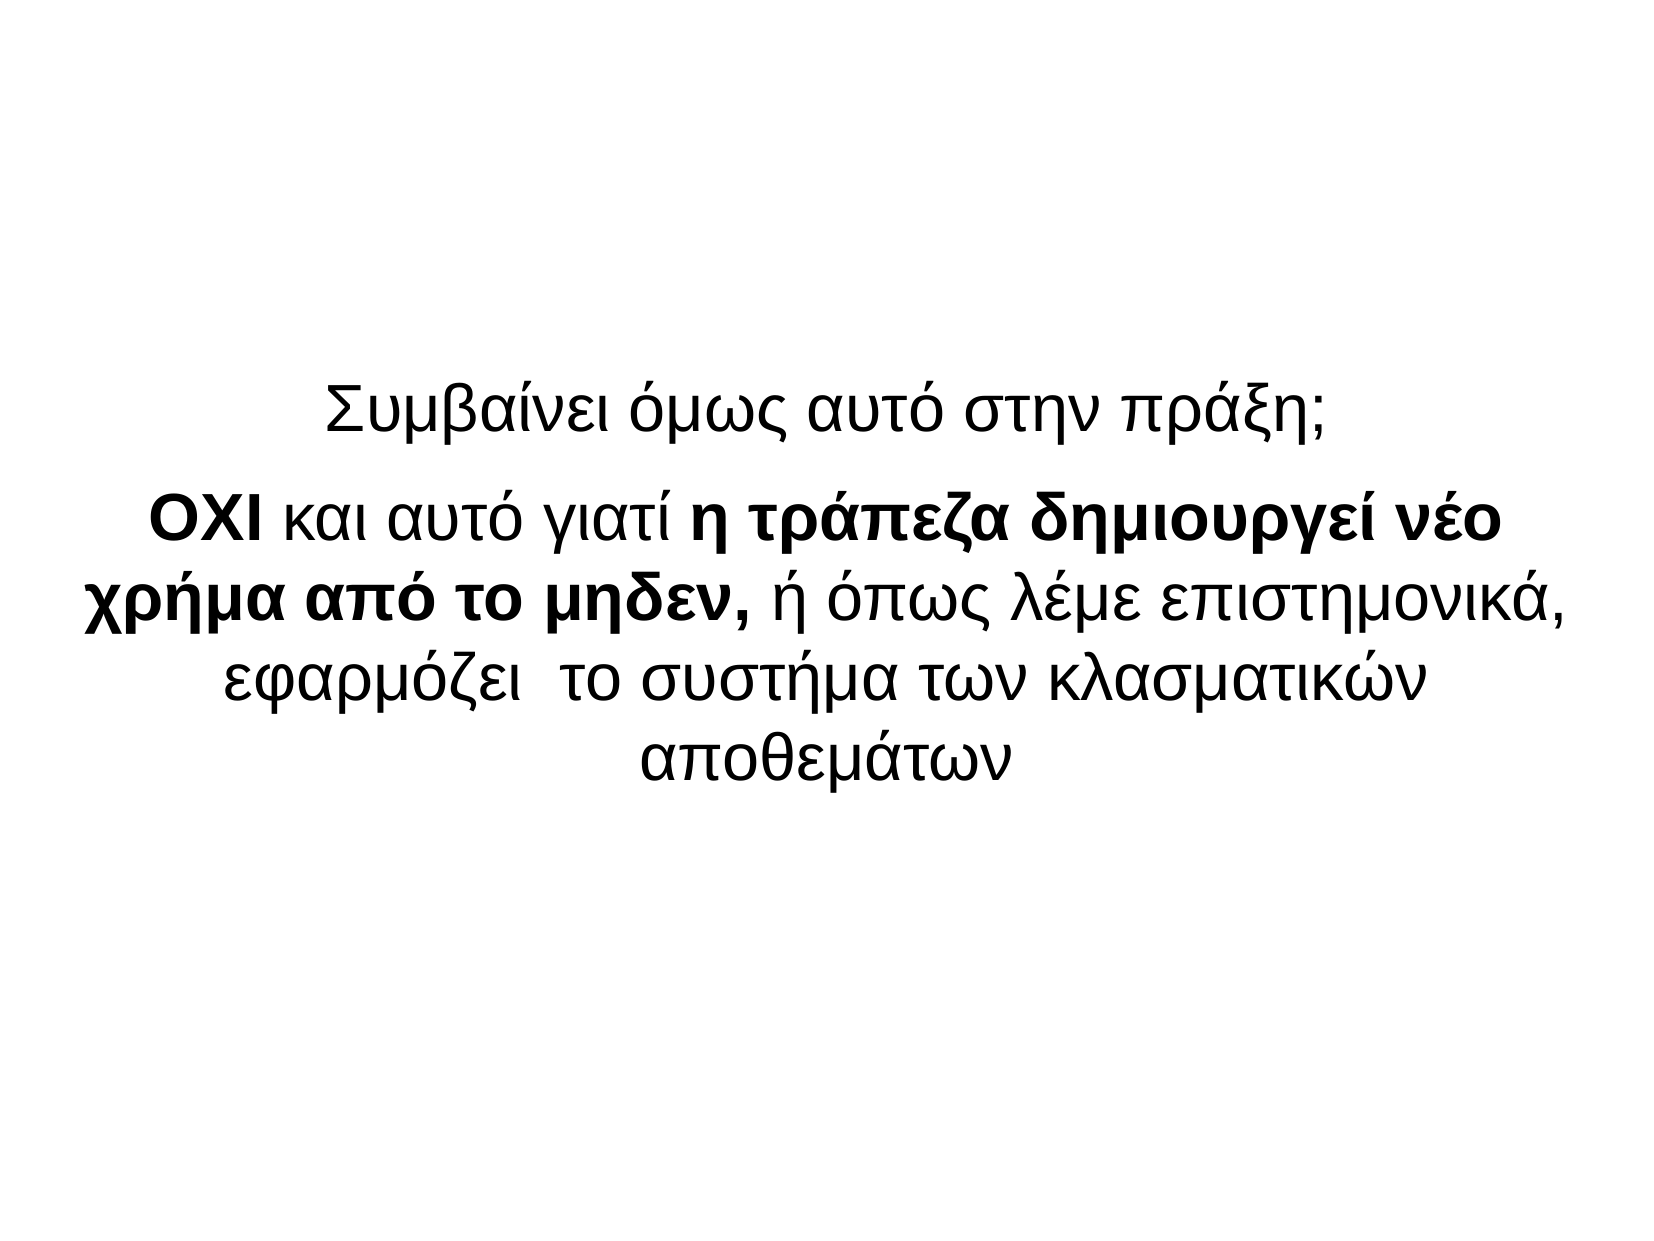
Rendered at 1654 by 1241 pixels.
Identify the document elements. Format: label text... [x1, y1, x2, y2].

subtitle Συμβαίνει όμως αυτό στην πράξη; ΟΧΙ και αυτό γιατί η τράπεζα δημιουργεί νέο χρήμα από το μηδεν, ή όπως λέμε επιστημονικά, εφαρμόζει το συστήμα των κλασματικών αποθεμάτων [82, 56, 1571, 1102]
